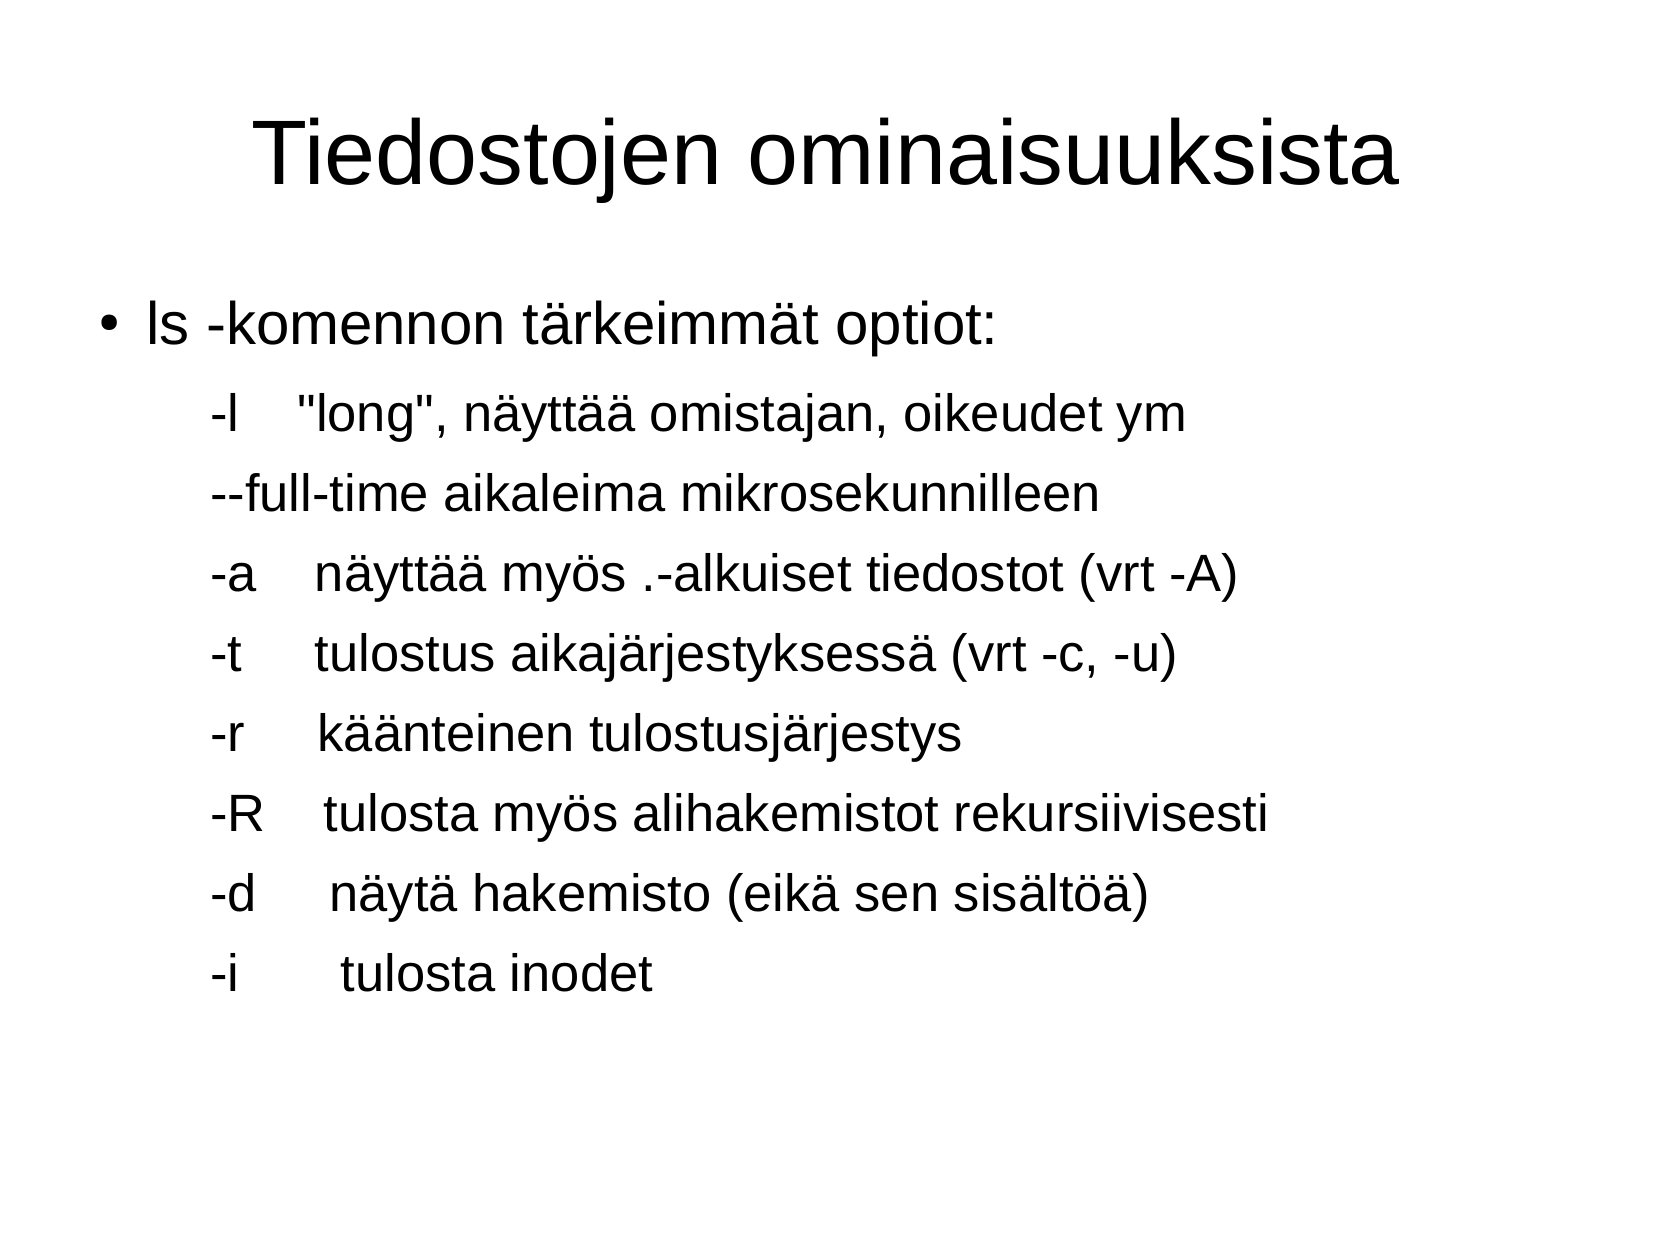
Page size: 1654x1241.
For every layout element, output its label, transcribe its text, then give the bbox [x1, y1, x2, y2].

list ls -komennon tärkeimmät optiot: -l "long", näyttää omistajan, oikeudet ym --full-time aikaleima mikrosekunnilleen -a näyttää myös .-alkuiset tiedostot (vrt -A) -t tulostus aikajärjestyksessä (vrt -c, -u) -r käänteinen tulostusjärjestys -R tulosta myös alihakemistot rekursiivisesti -d näytä hakemisto (eikä sen sisältöä) -i tulosta inodet [82, 290, 1571, 1010]
title Tiedostojen ominaisuuksista [82, 49, 1571, 257]
